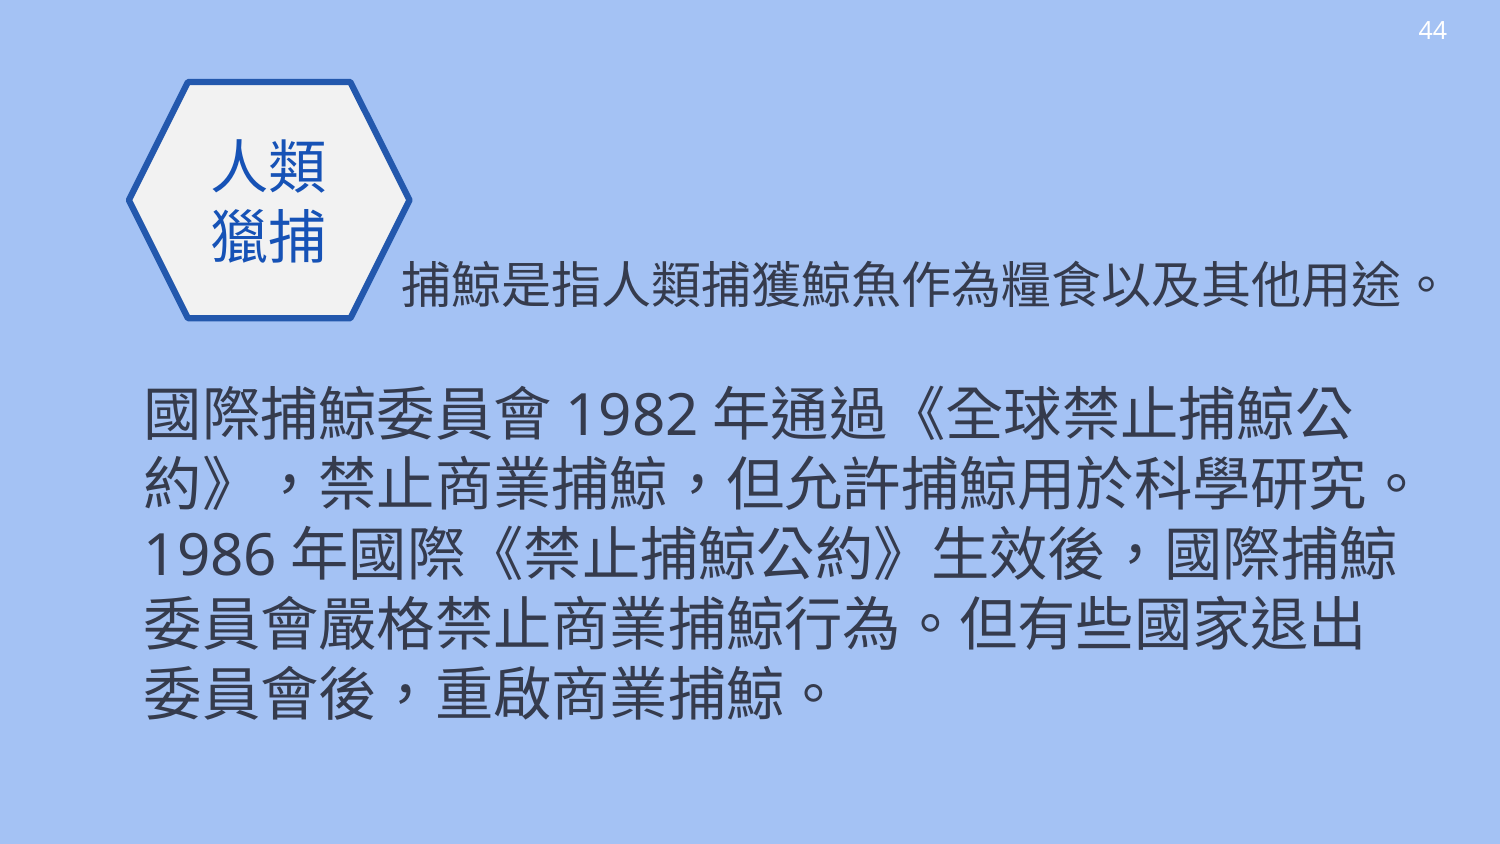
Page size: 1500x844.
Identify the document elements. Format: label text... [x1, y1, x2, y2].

text_box 國際捕鯨委員會1982年通過《全球禁止捕鯨公約》，禁止商業捕鯨，但允許捕鯨用於科學研究。1986年國際《禁止捕鯨公約》生效後，國際捕鯨委員會嚴格禁止商業捕鯨行為。但有些國家退出委員會後，重啟商業捕鯨。 [129, 370, 1418, 735]
text_box 44 [1403, 0, 1494, 65]
text_box 人類獵捕 [128, 82, 410, 319]
text_box 捕鯨是指人類捕獲鯨魚作為糧食以及其他用途。 [387, 246, 1467, 321]
text_box [76, 315, 1494, 779]
